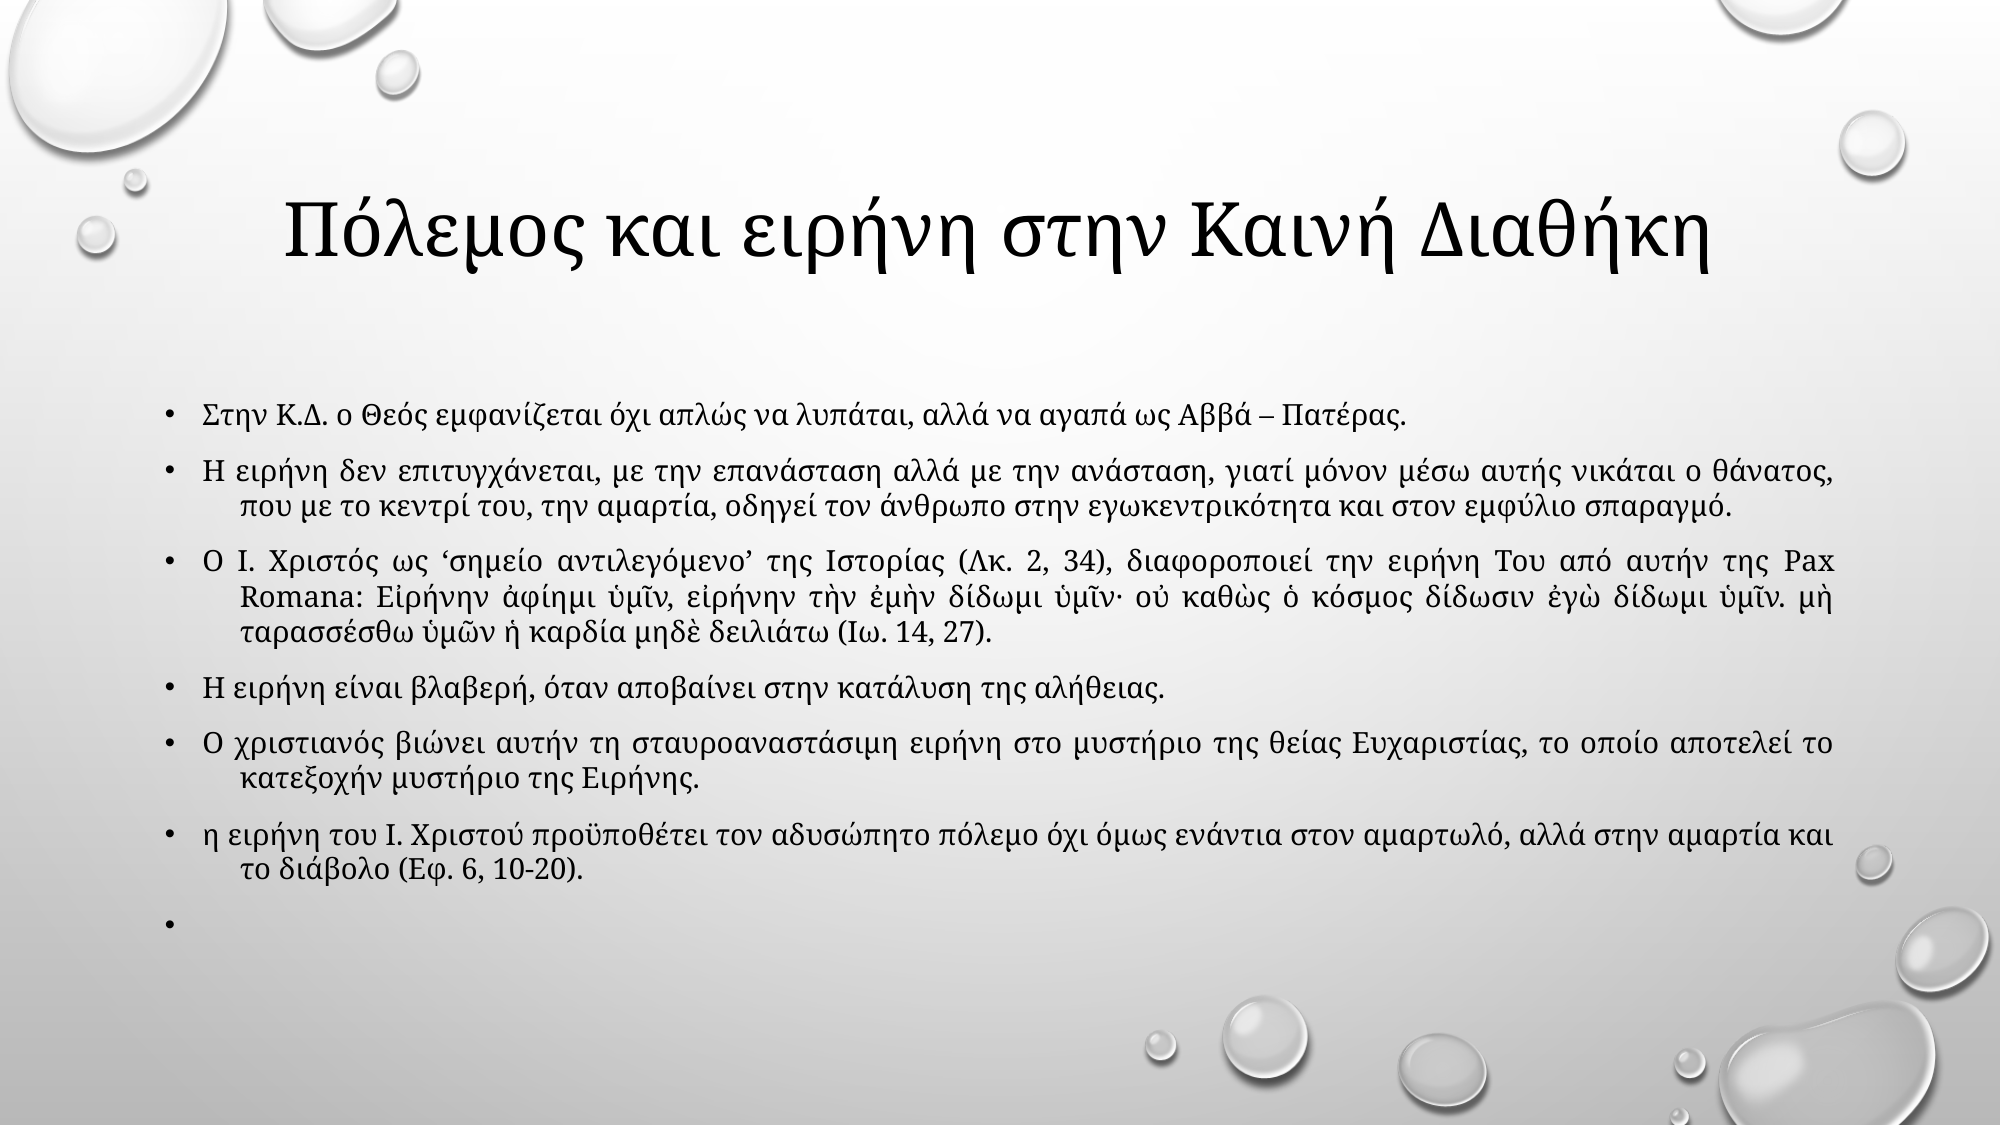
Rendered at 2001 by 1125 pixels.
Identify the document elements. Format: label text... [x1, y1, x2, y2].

list Στην Κ.Δ. ο Θεός εμφανίζεται όχι απλώς να λυπάται, αλλά να αγαπά ως Αββά – Πατέρας. Η ειρήνη δεν επιτυγχάνεται, με την επανάσταση αλλά με την ανάσταση, γιατί μόνον μέσω αυτής νικάται ο θάνατος, που με το κεντρί του, την αμαρτία, οδηγεί τον άνθρωπο στην εγωκεντρικότητα και στον εμφύλιο σπαραγμό. Ο Ι. Χριστός ως ‘σημείο αντιλεγόμενο’ της Ιστορίας (Λκ. 2, 34), διαφοροποιεί την ειρήνη Του από αυτήν της Pax Romana: Εἰρήνην ἀφίημι ὑμῖν, εἰρήνην τὴν ἐμὴν δίδωμι ὑμῖν· οὐ καθὼς ὁ κόσμος δίδωσιν ἐγὼ δίδωμι ὑμῖν. μὴ ταρασσέσθω ὑμῶν ἡ καρδία μηδὲ δειλιάτω (Ιω. 14, 27). Η ειρήνη είναι βλαβερή, όταν αποβαίνει στην κατάλυση της αλήθειας. Ο χριστιανός βιώνει αυτήν τη σταυροαναστάσιμη ειρήνη στο μυστήριο της θείας Ευχαριστίας, το οποίο αποτελεί το κατεξοχήν μυστήριο της Ειρήνης. η ειρήνη του Ι. Χριστού προϋποθέτει τον αδυσώπητο πόλεμο όχι όμως ενάντια στον αμαρτωλό, αλλά στην αμαρτία και το διάβολο (Εφ. 6, 10-20). [149, 388, 1850, 950]
title Πόλεμος και ειρήνη στην Καινή Διαθήκη [149, 101, 1851, 364]
